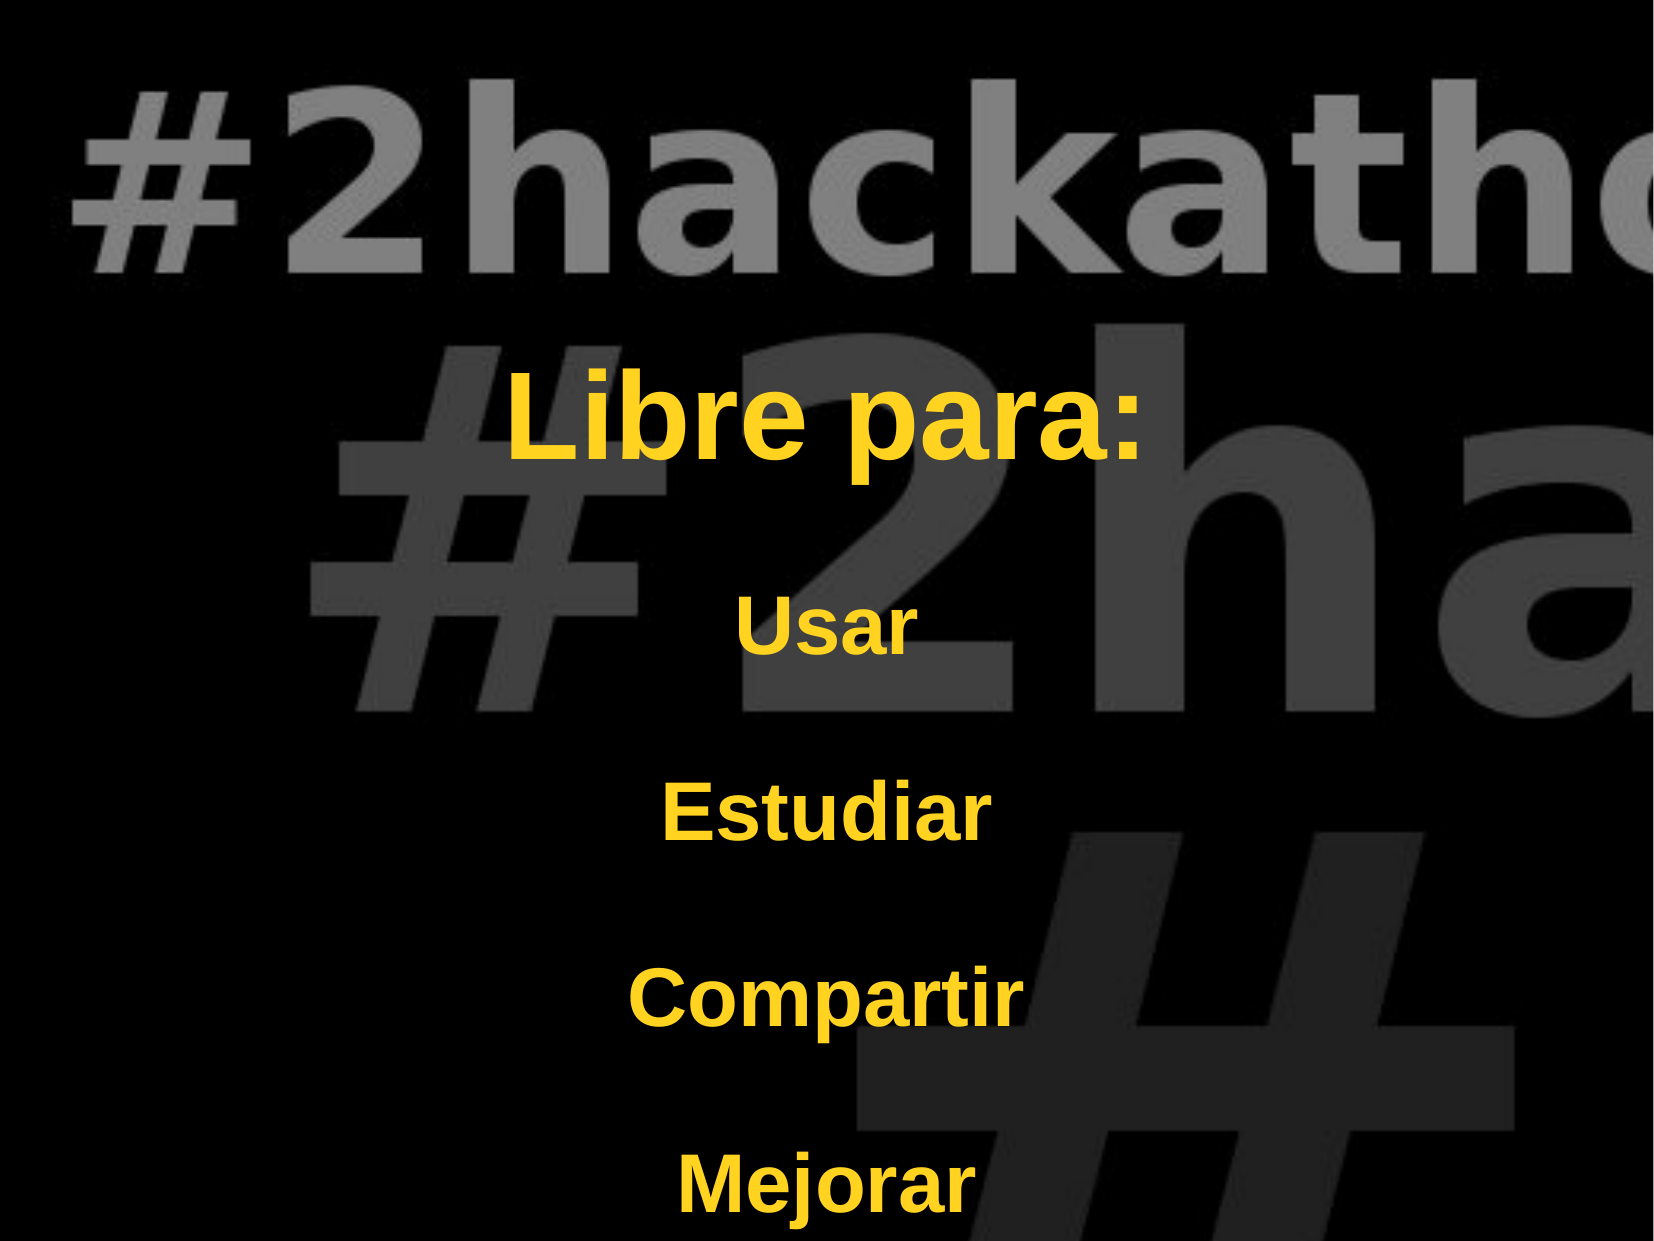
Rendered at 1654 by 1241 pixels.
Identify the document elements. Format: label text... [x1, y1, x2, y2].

picture [0, 0, 1654, 1241]
subtitle Libre para: Usar Estudiar Compartir Mejorar [82, 0, 1571, 1231]
